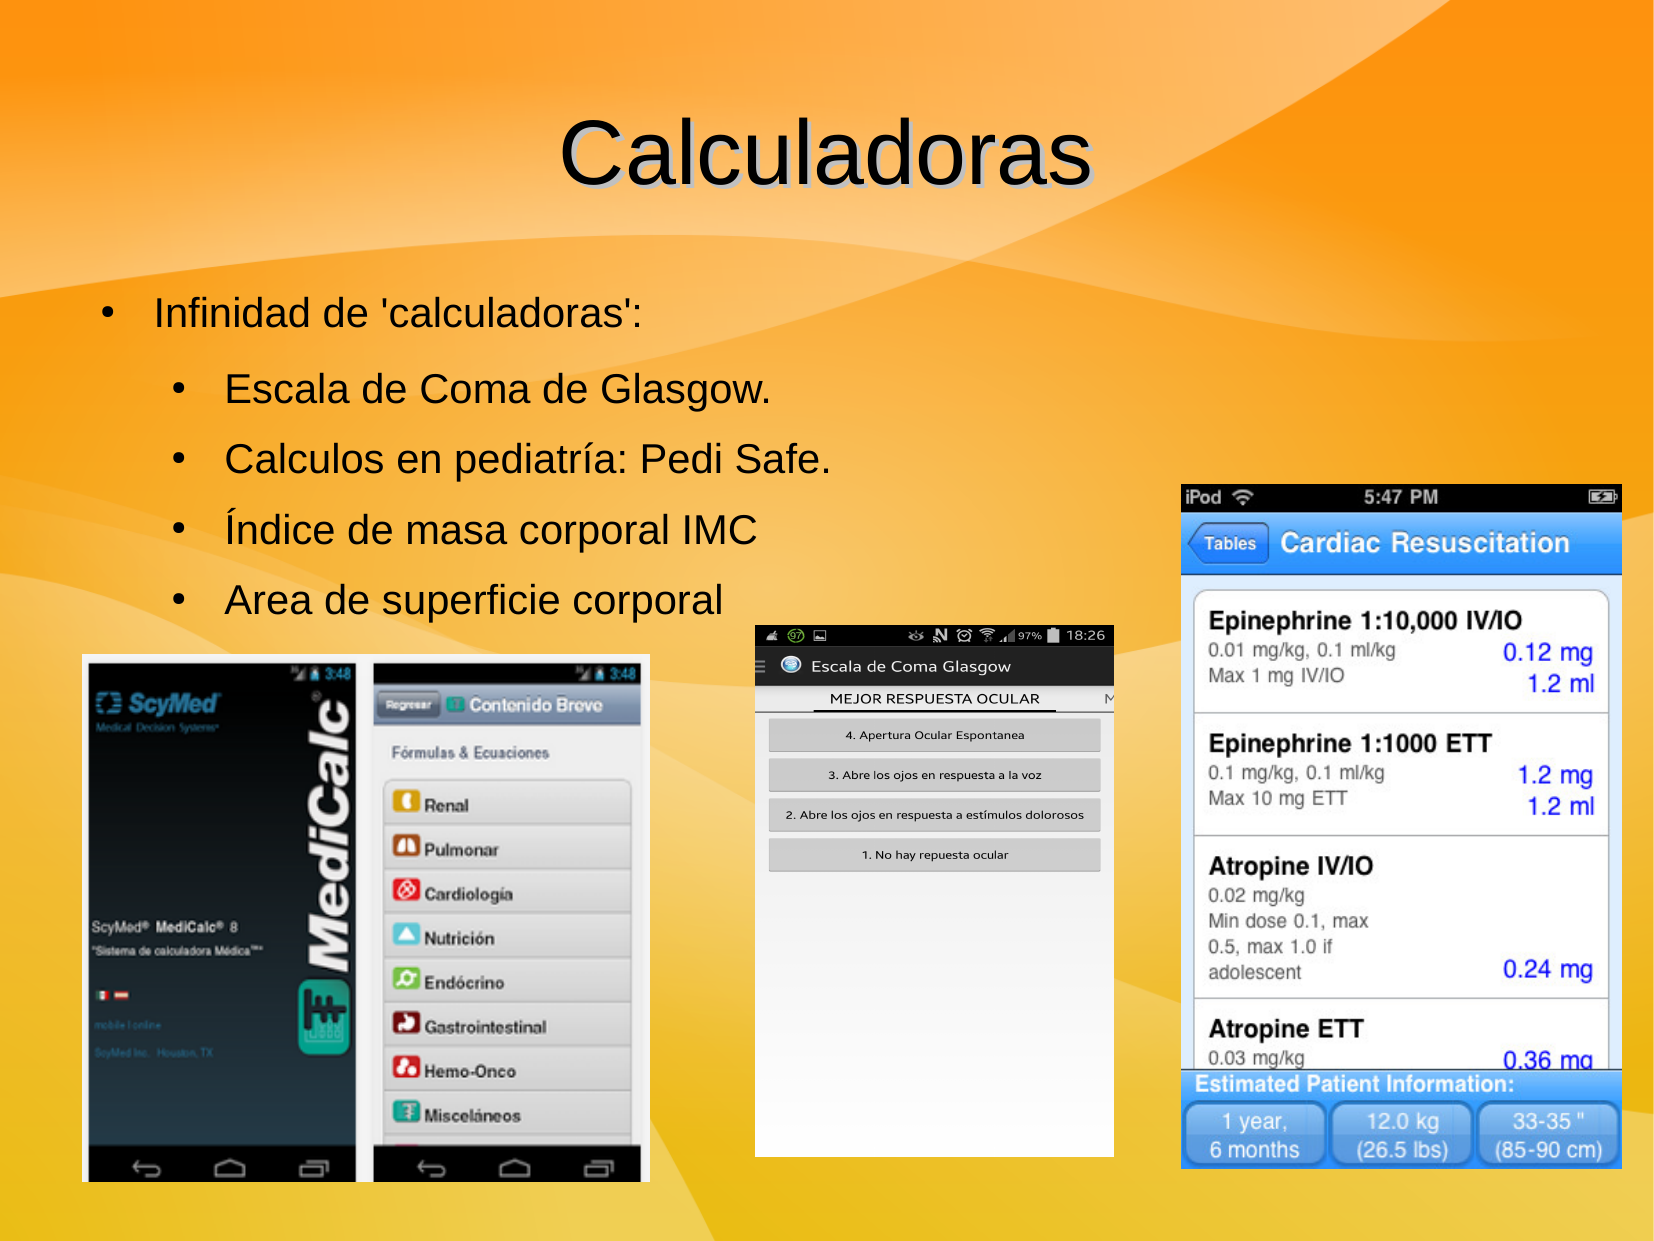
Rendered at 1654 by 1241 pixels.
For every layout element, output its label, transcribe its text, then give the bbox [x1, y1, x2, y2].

list Infinidad de 'calculadoras': Escala de Coma de Glasgow. Calculos en pediatría: Pedi Safe. Índice de masa corporal IMC Area de superficie corporal [82, 290, 1571, 1109]
picture [0, 0, 1654, 1241]
title Calculadoras [82, 49, 1571, 257]
